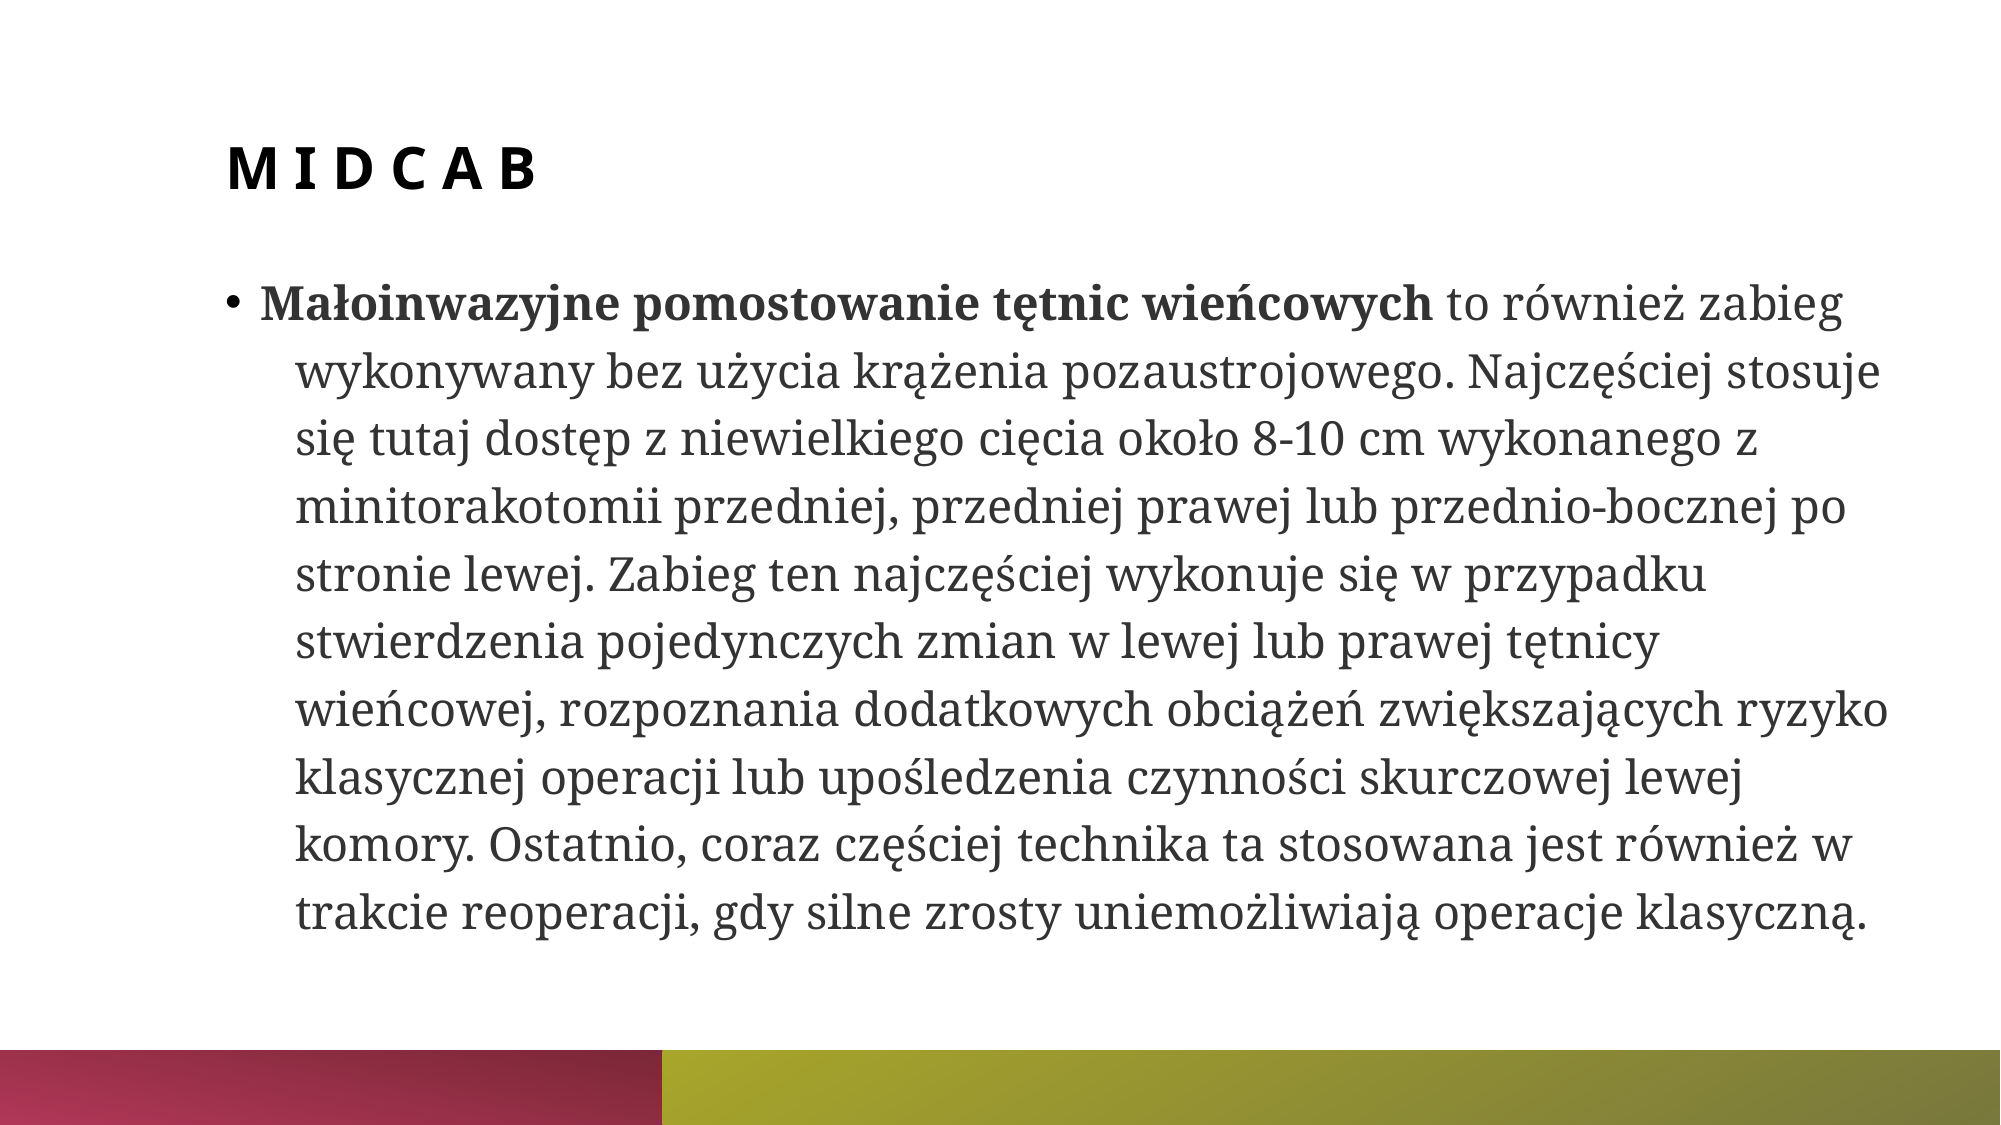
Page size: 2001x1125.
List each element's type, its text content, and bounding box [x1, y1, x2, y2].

title MIDCAB [225, 130, 1906, 201]
list Małoinwazyjne pomostowanie tętnic wieńcowych to również zabieg wykonywany bez użycia krążenia pozaustrojowego. Najczęściej stosuje się tutaj dostęp z niewielkiego cięcia około 8-10 cm wykonanego z minitorakotomii przedniej, przedniej prawej lub przednio-bocznej po stronie lewej. Zabieg ten najczęściej wykonuje się w przypadku stwierdzenia pojedynczych zmian w lewej lub prawej tętnicy wieńcowej, rozpoznania dodatkowych obciążeń zwiększających ryzyko klasycznej operacji lub upośledzenia czynności skurczowej lewej komory. Ostatnio, coraz częściej technika ta stosowana jest również w trakcie reoperacji, gdy silne zrosty uniemożliwiają operacje klasyczną. [225, 262, 1906, 997]
